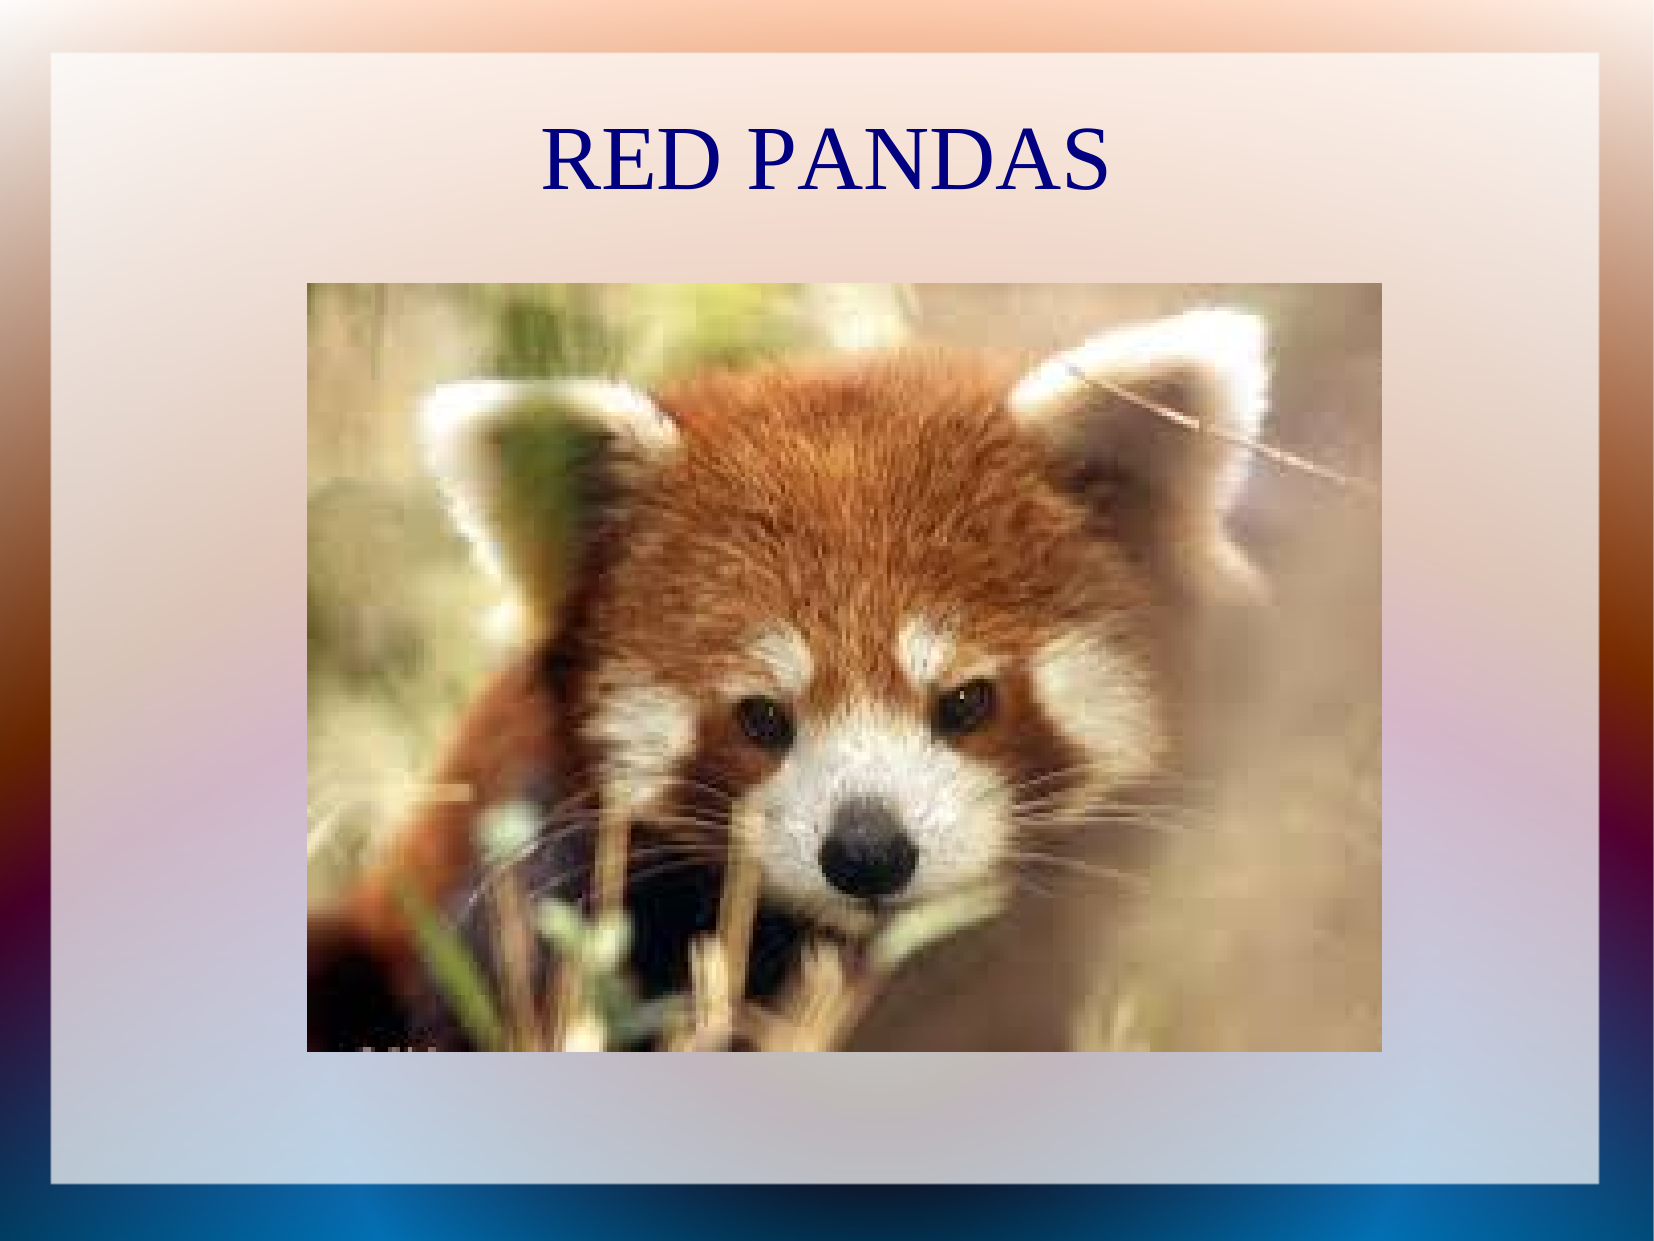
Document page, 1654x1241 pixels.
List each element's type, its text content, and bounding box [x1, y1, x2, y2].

title RED PANDAS [82, 55, 1571, 263]
picture [0, 0, 1654, 1241]
